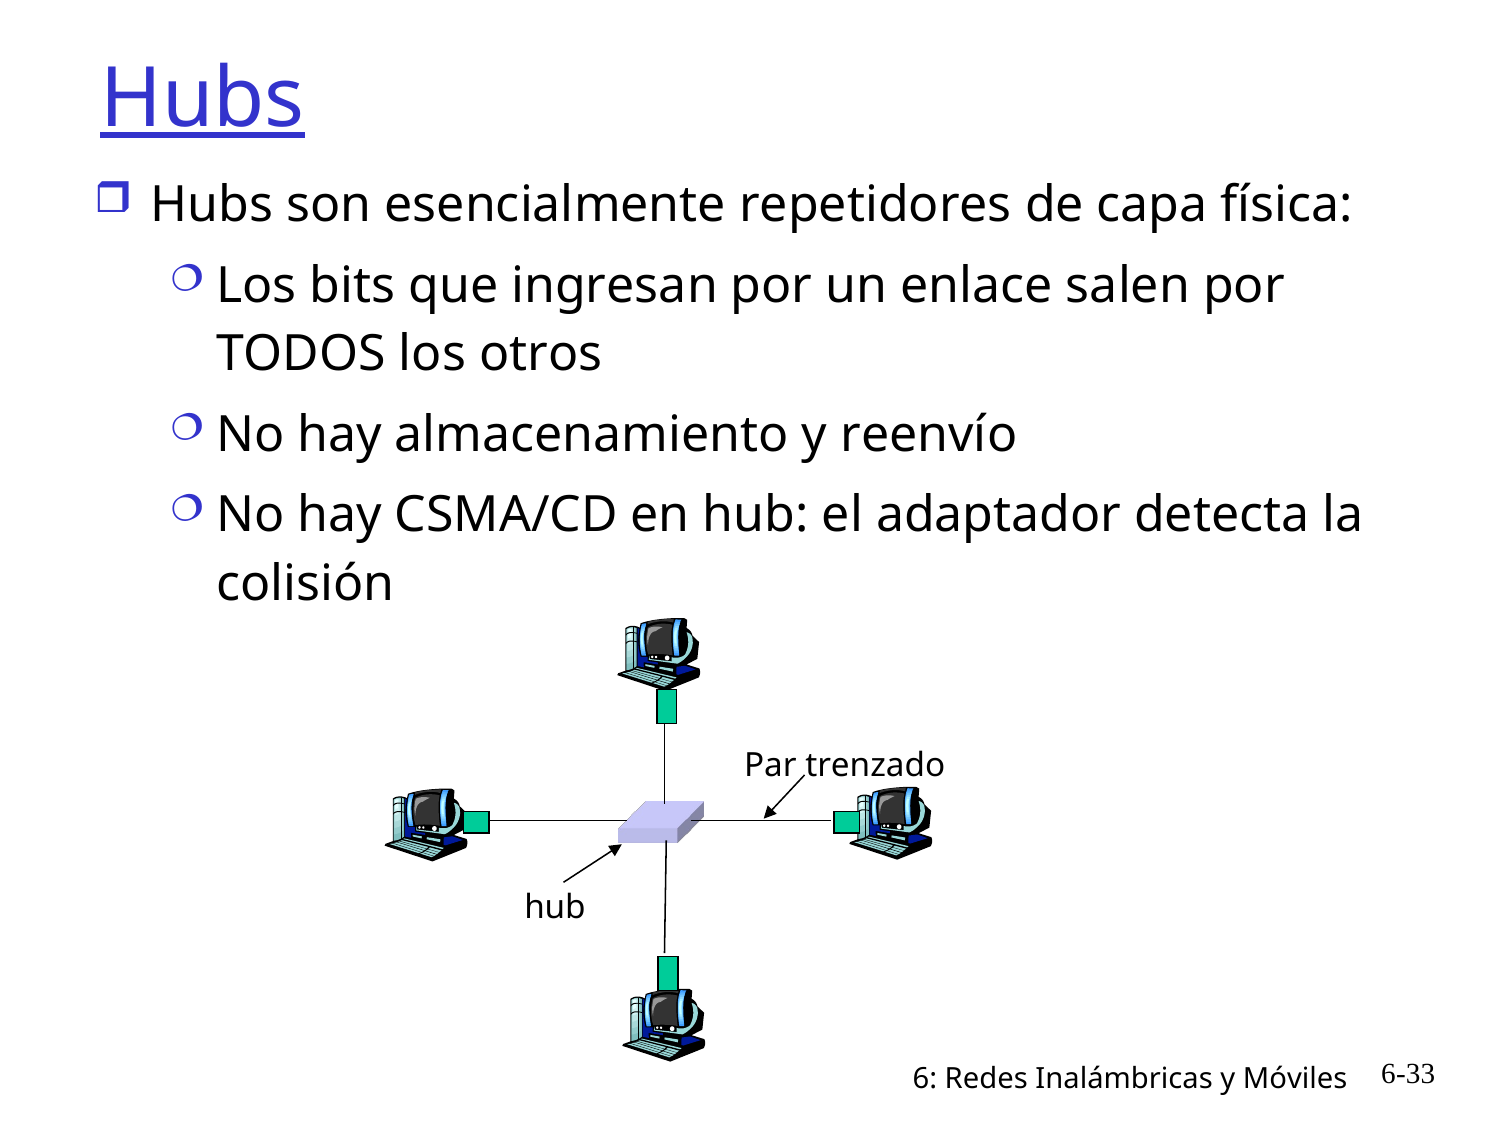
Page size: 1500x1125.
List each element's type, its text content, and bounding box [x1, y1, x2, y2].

text_box [618, 801, 703, 843]
text_box hub [509, 877, 601, 934]
title Hubs [85, 0, 1361, 160]
text_box Par trenzado [729, 735, 961, 792]
picture [617, 617, 702, 691]
picture [849, 792, 934, 860]
list Hubs son esencialmente repetidores de capa física: Los bits que ingresan por un enlace salen por TODOS los otros No hay almacenamiento y reenvío No hay CSMA/CD en hub: el adaptador detecta la colisión [79, 160, 1432, 621]
picture [622, 988, 707, 1062]
text_box [833, 811, 860, 834]
picture [384, 787, 469, 862]
